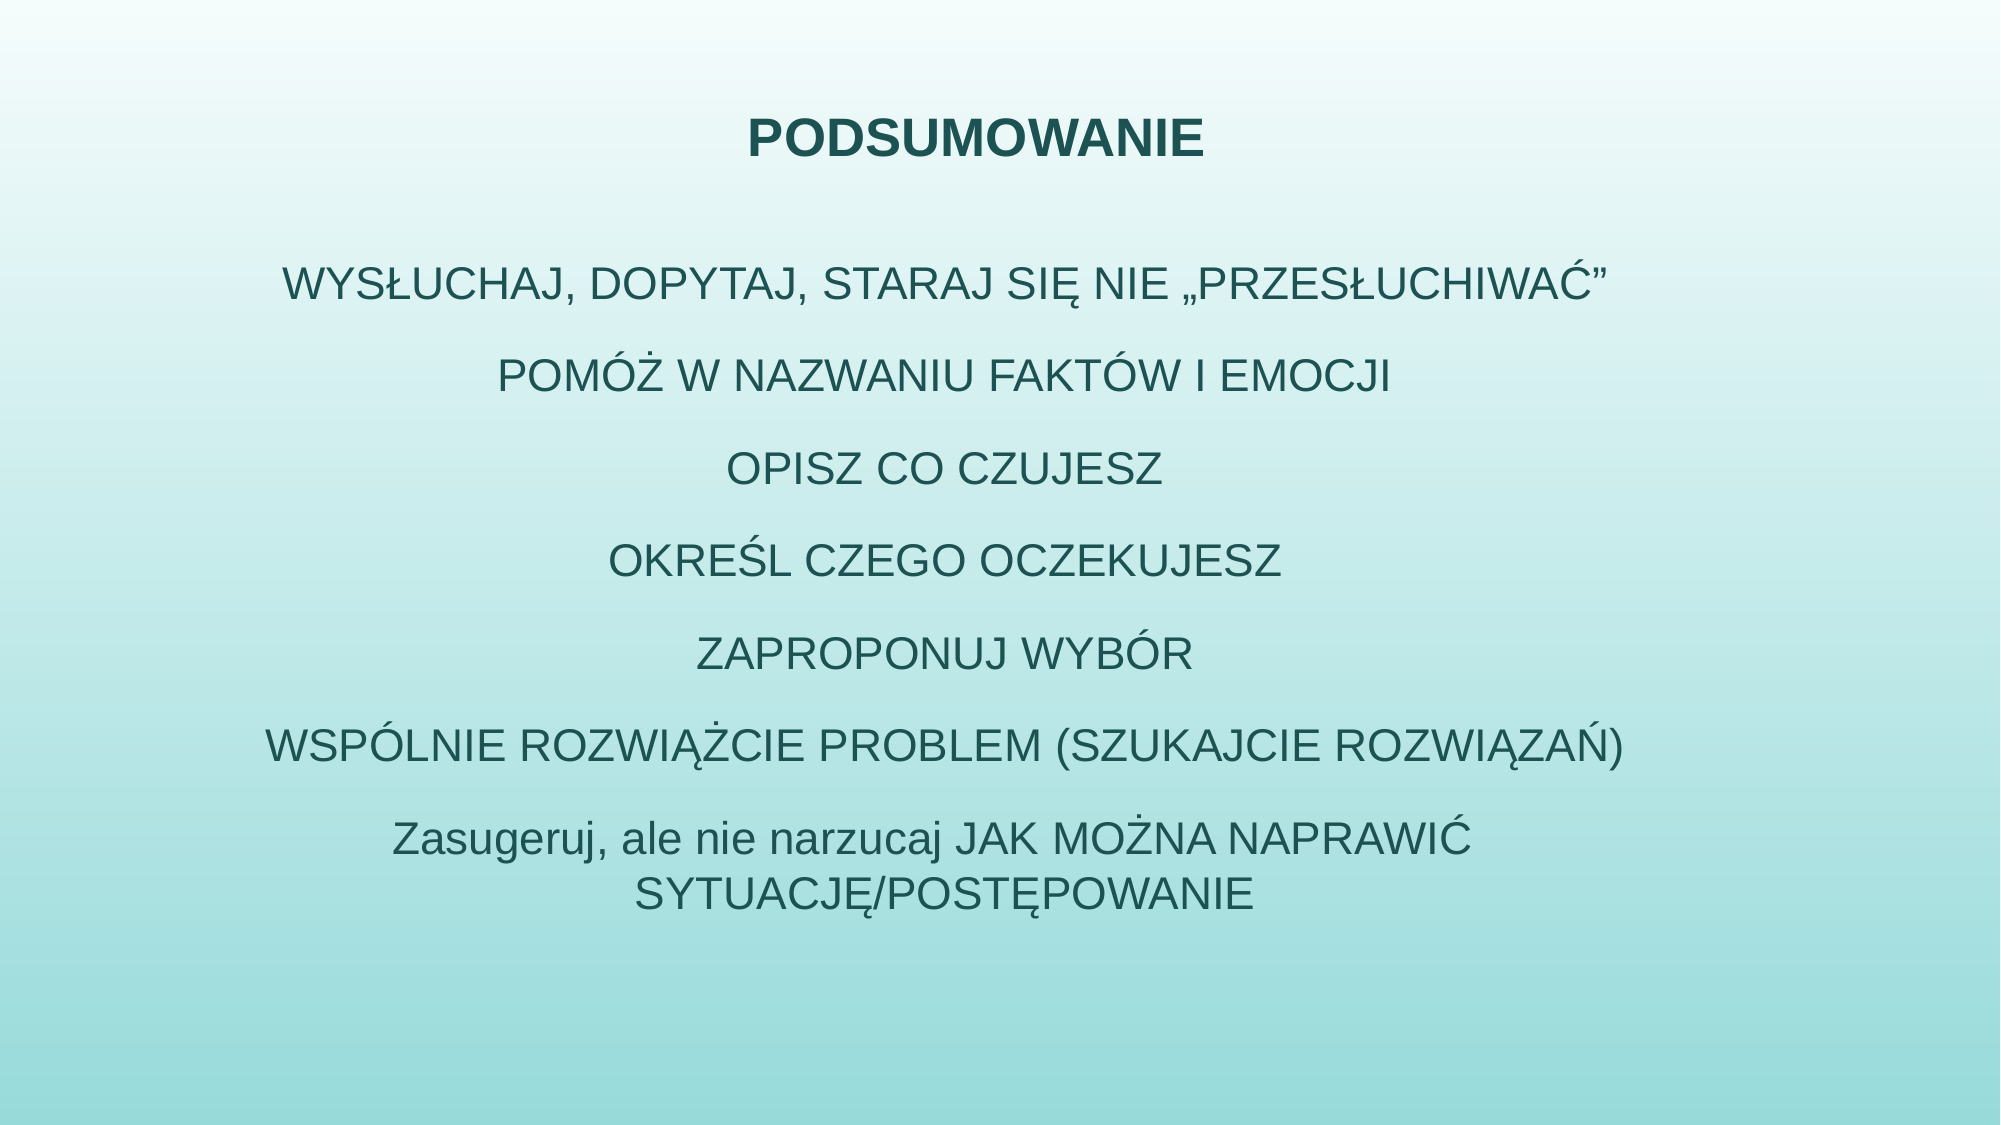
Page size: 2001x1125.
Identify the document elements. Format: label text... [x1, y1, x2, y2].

text_box PODSUMOWANIE [404, 94, 1536, 277]
text_box WYSŁUCHAJ, DOPYTAJ, STARAJ SIĘ NIE „PRZESŁUCHIWAĆ” POMÓŻ W NAZWANIU FAKTÓW I EMOCJI OPISZ CO CZUJESZ OKREŚL CZEGO OCZEKUJESZ ZAPROPONUJ WYBÓR WSPÓLNIE ROZWIĄŻCIE PROBLEM (SZUKAJCIE ROZWIĄZAŃ) Zasugeruj, ale nie narzucaj JAK MOŻNA NAPRAWIĆ SYTUACJĘ/POSTĘPOWANIE [52, 40, 1838, 1069]
